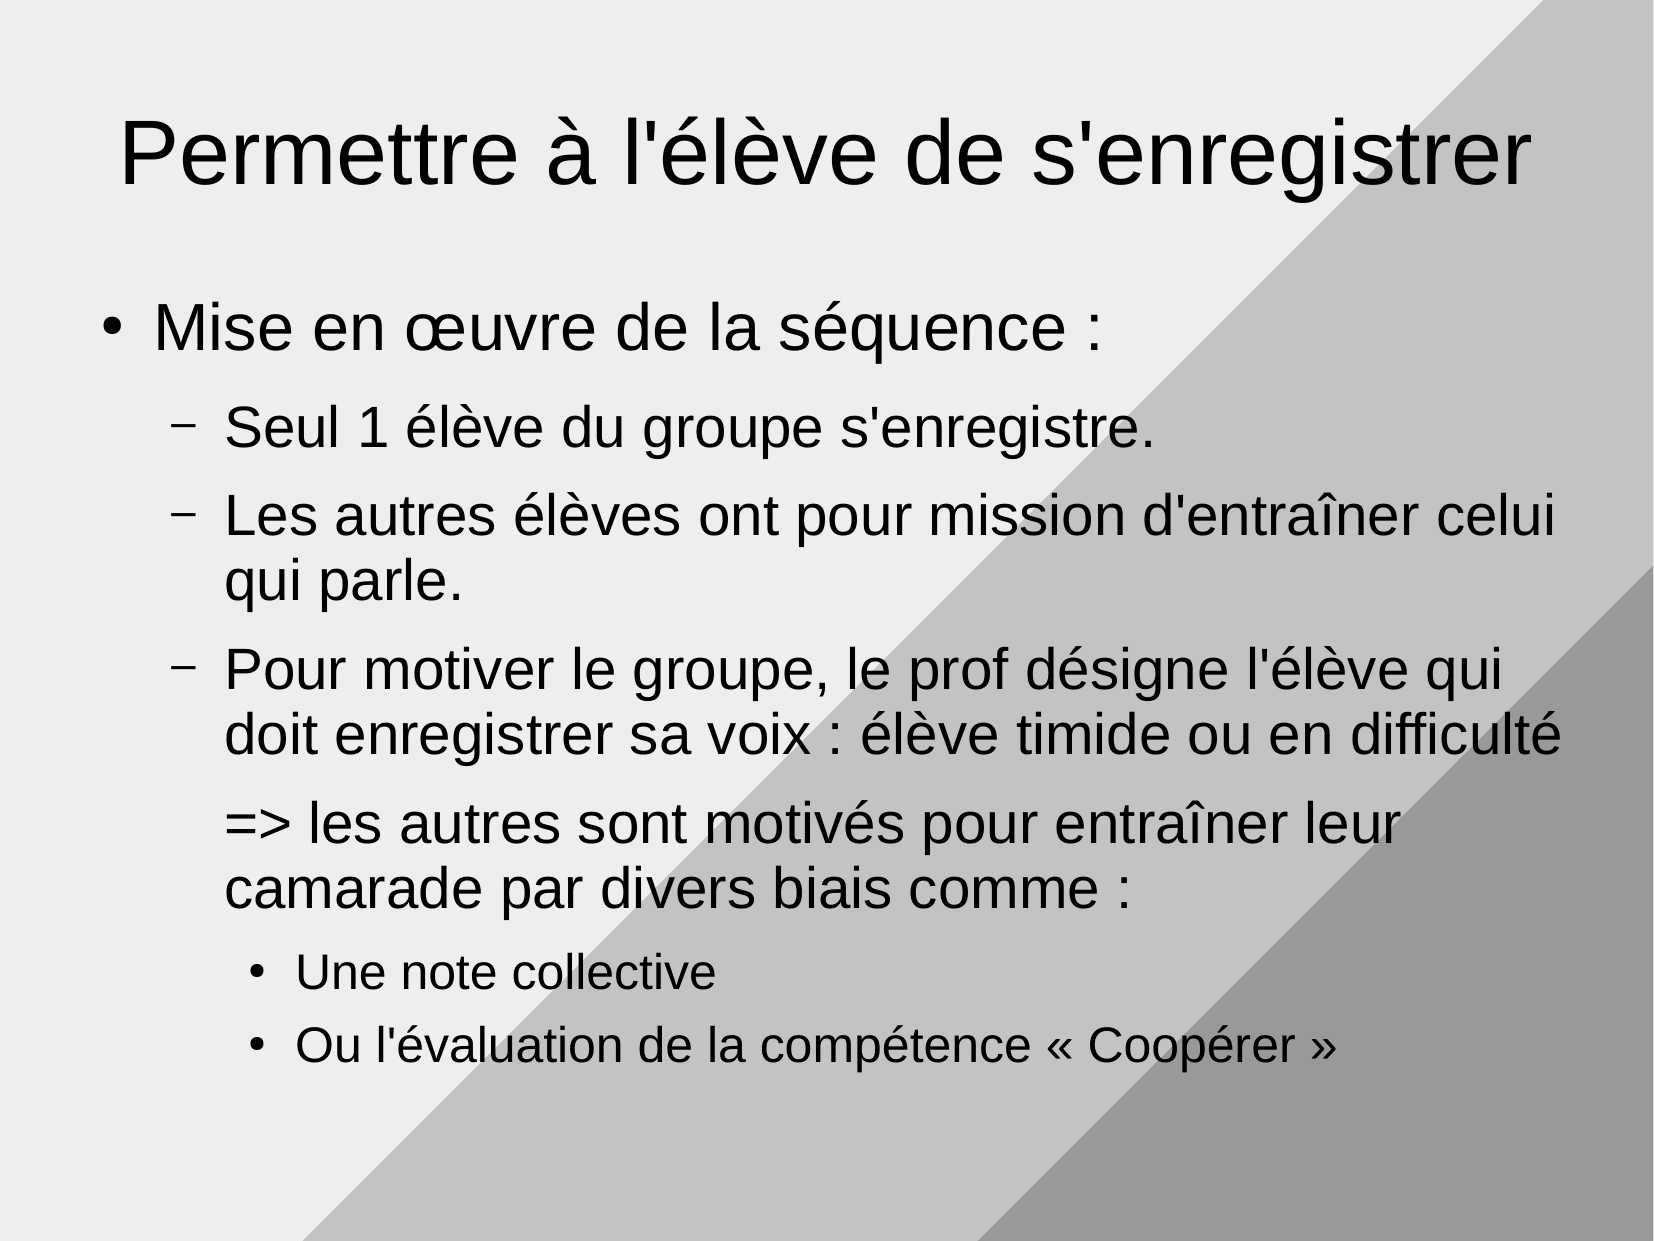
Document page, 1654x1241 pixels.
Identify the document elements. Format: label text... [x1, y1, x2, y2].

title Permettre à l'élève de s'enregistrer [82, 49, 1571, 257]
list Mise en œuvre de la séquence : Seul 1 élève du groupe s'enregistre. Les autres élèves ont pour mission d'entraîner celui qui parle. Pour motiver le groupe, le prof désigne l'élève qui doit enregistrer sa voix : élève timide ou en difficulté => les autres sont motivés pour entraîner leur camarade par divers biais comme : Une note collective Ou l'évaluation de la compétence « Coopérer » [82, 290, 1571, 1109]
